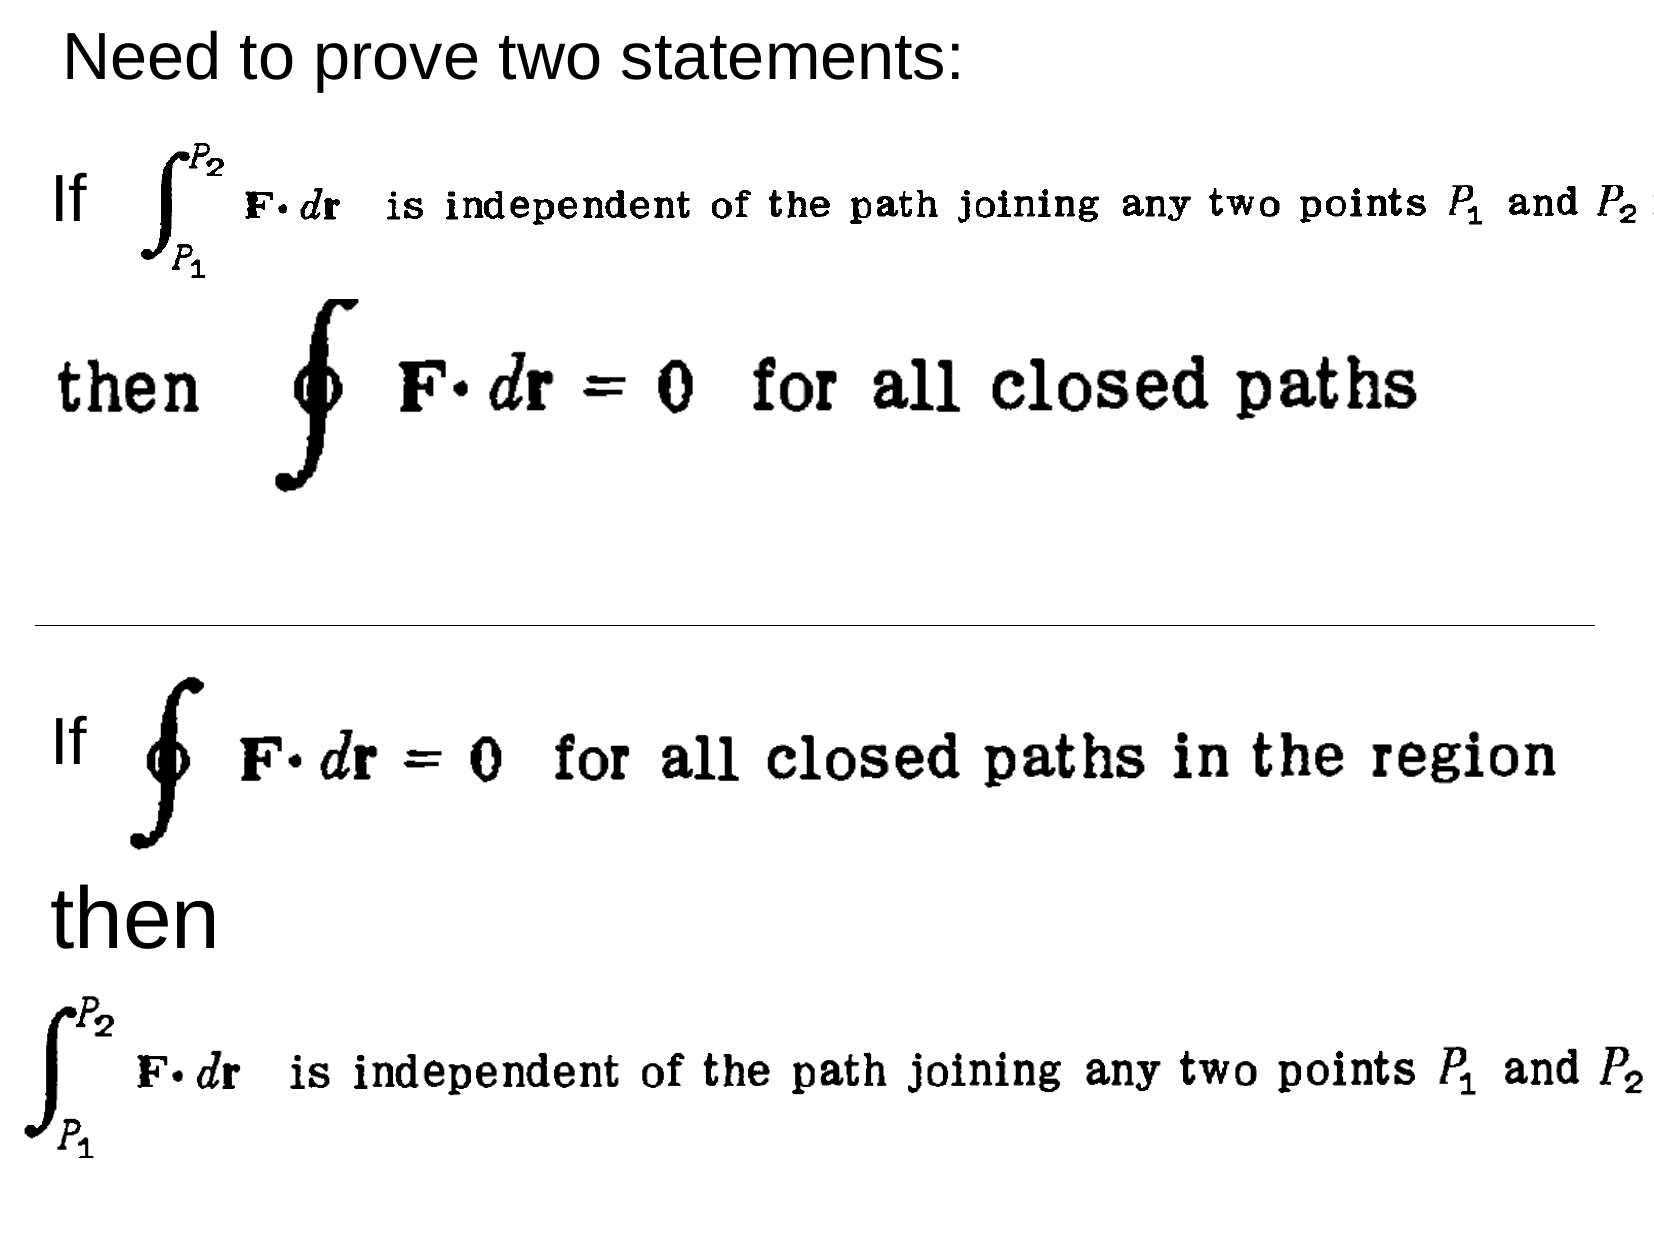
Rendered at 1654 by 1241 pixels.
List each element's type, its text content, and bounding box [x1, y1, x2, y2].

picture [118, 649, 1571, 875]
text_box Need to prove two statements: [47, 11, 1394, 130]
text_box If [35, 153, 118, 272]
picture [35, 129, 1654, 497]
picture [0, 986, 1654, 1158]
text_box If [35, 696, 118, 815]
text_box then [35, 862, 367, 975]
